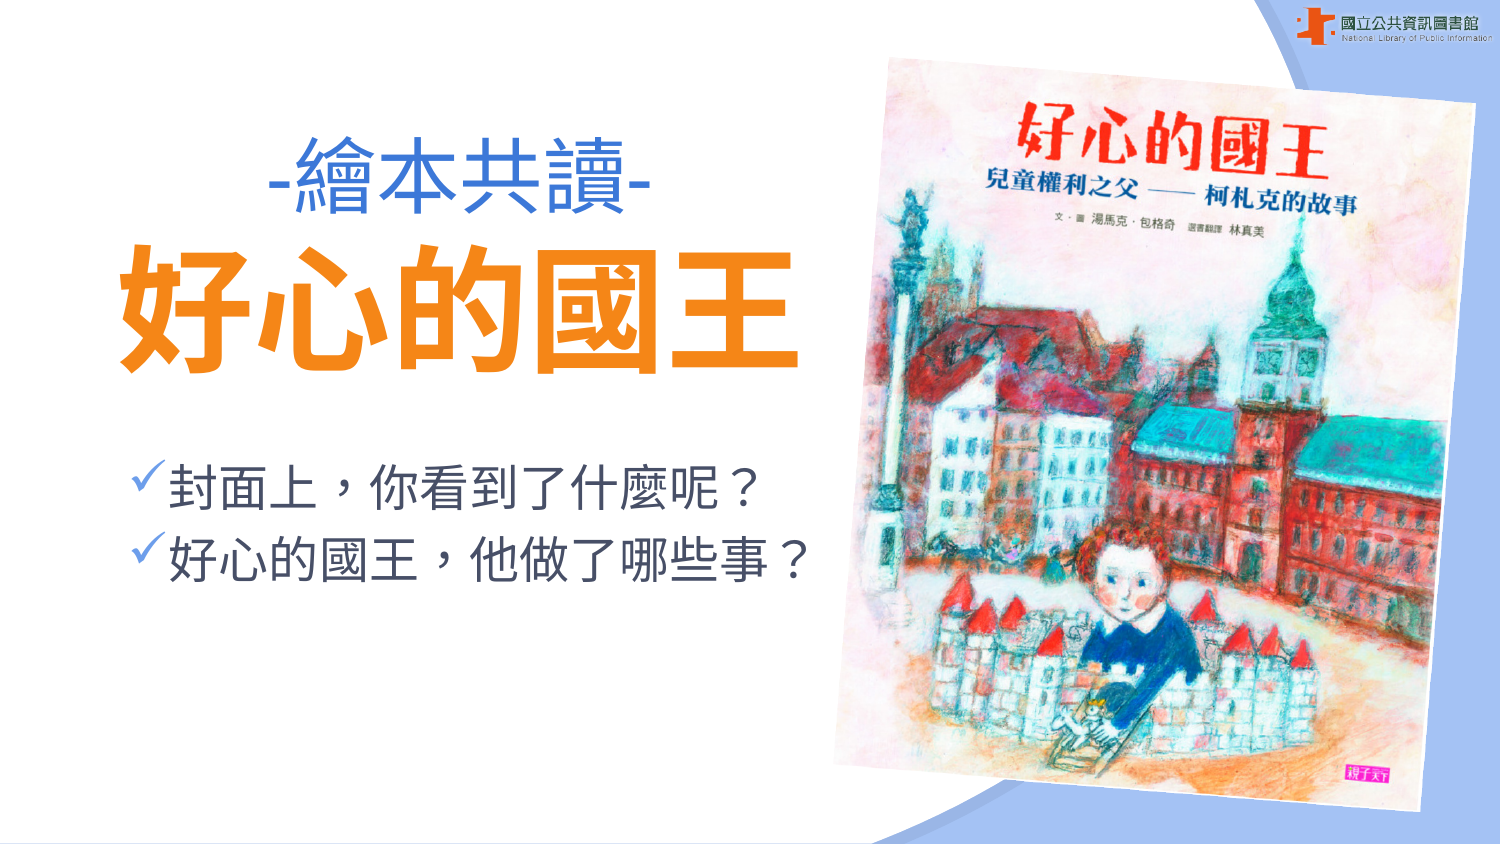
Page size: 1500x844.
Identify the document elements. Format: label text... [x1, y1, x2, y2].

picture [1287, 0, 1500, 52]
title -繪本共讀- 好心的國王 [0, 126, 883, 405]
picture [832, 56, 1476, 812]
subtitle 封面上，你看到了什麼呢？ 好心的國王，他做了哪些事？ [112, 441, 904, 812]
